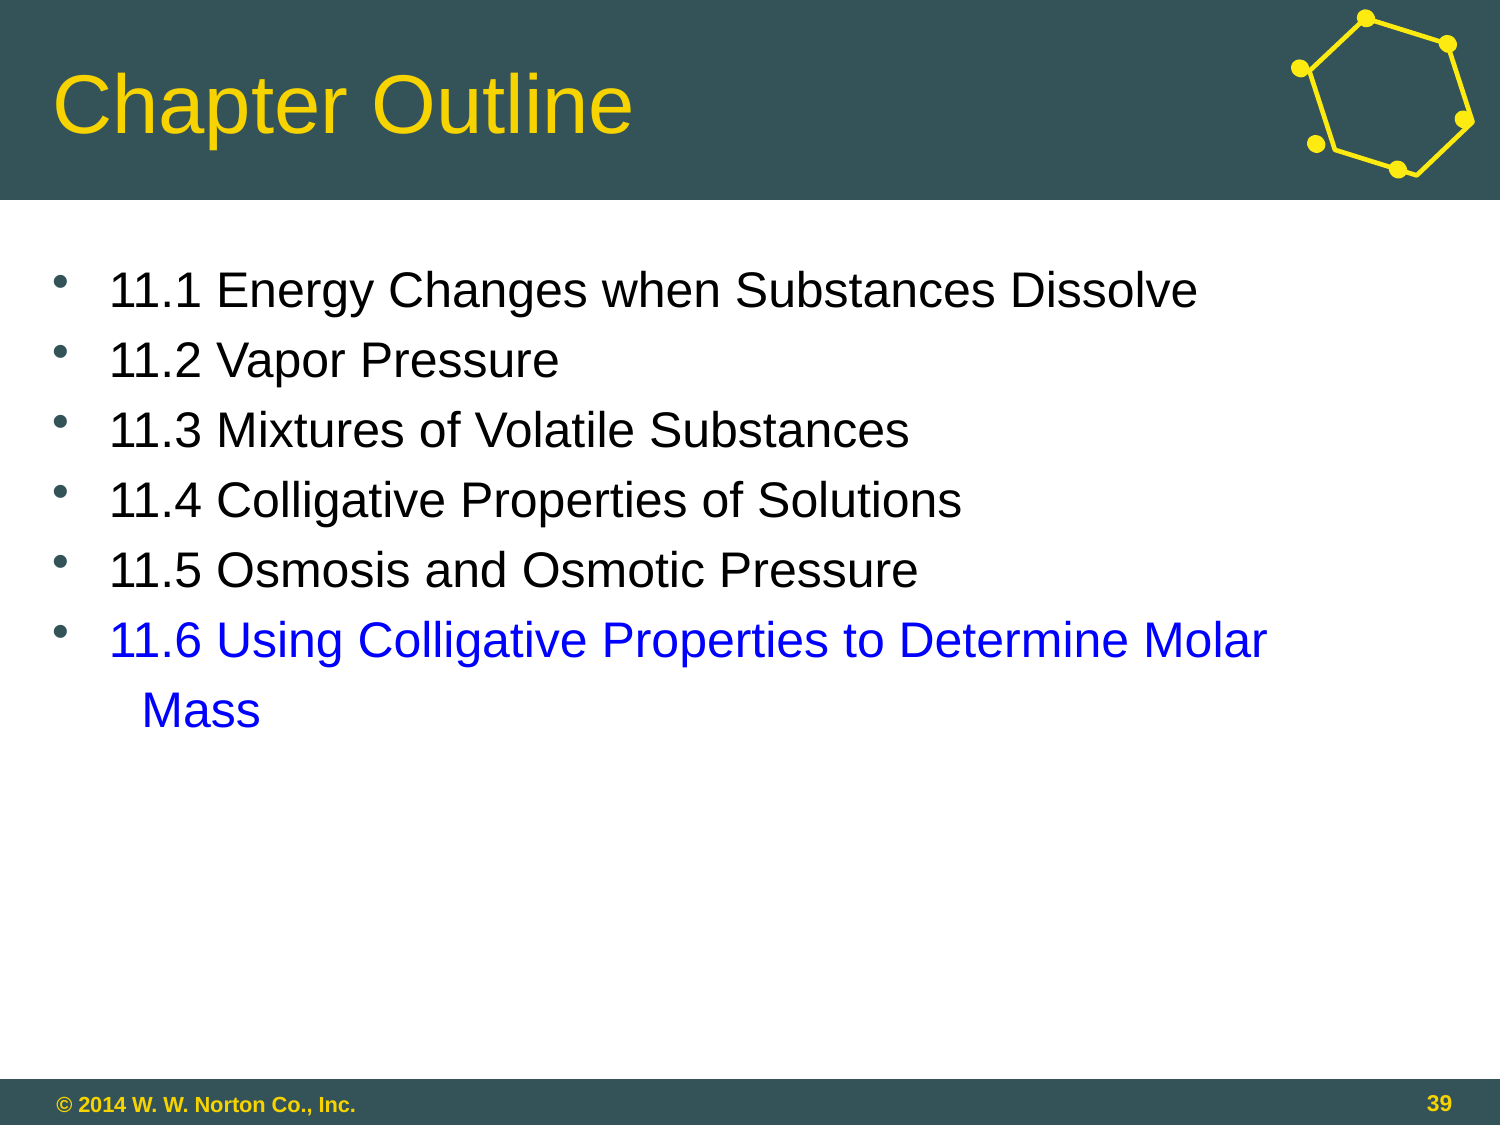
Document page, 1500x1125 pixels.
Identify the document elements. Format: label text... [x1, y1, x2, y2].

slide_number <number> [1408, 1085, 1468, 1120]
list 11.1 Energy Changes when Substances Dissolve 11.2 Vapor Pressure 11.3 Mixtures of Volatile Substances 11.4 Colligative Properties of Solutions 11.5 Osmosis and Osmotic Pressure 11.6 Using Colligative Properties to Determine Molar Mass [37, 249, 1313, 975]
title Chapter Outline [37, 12, 1118, 188]
